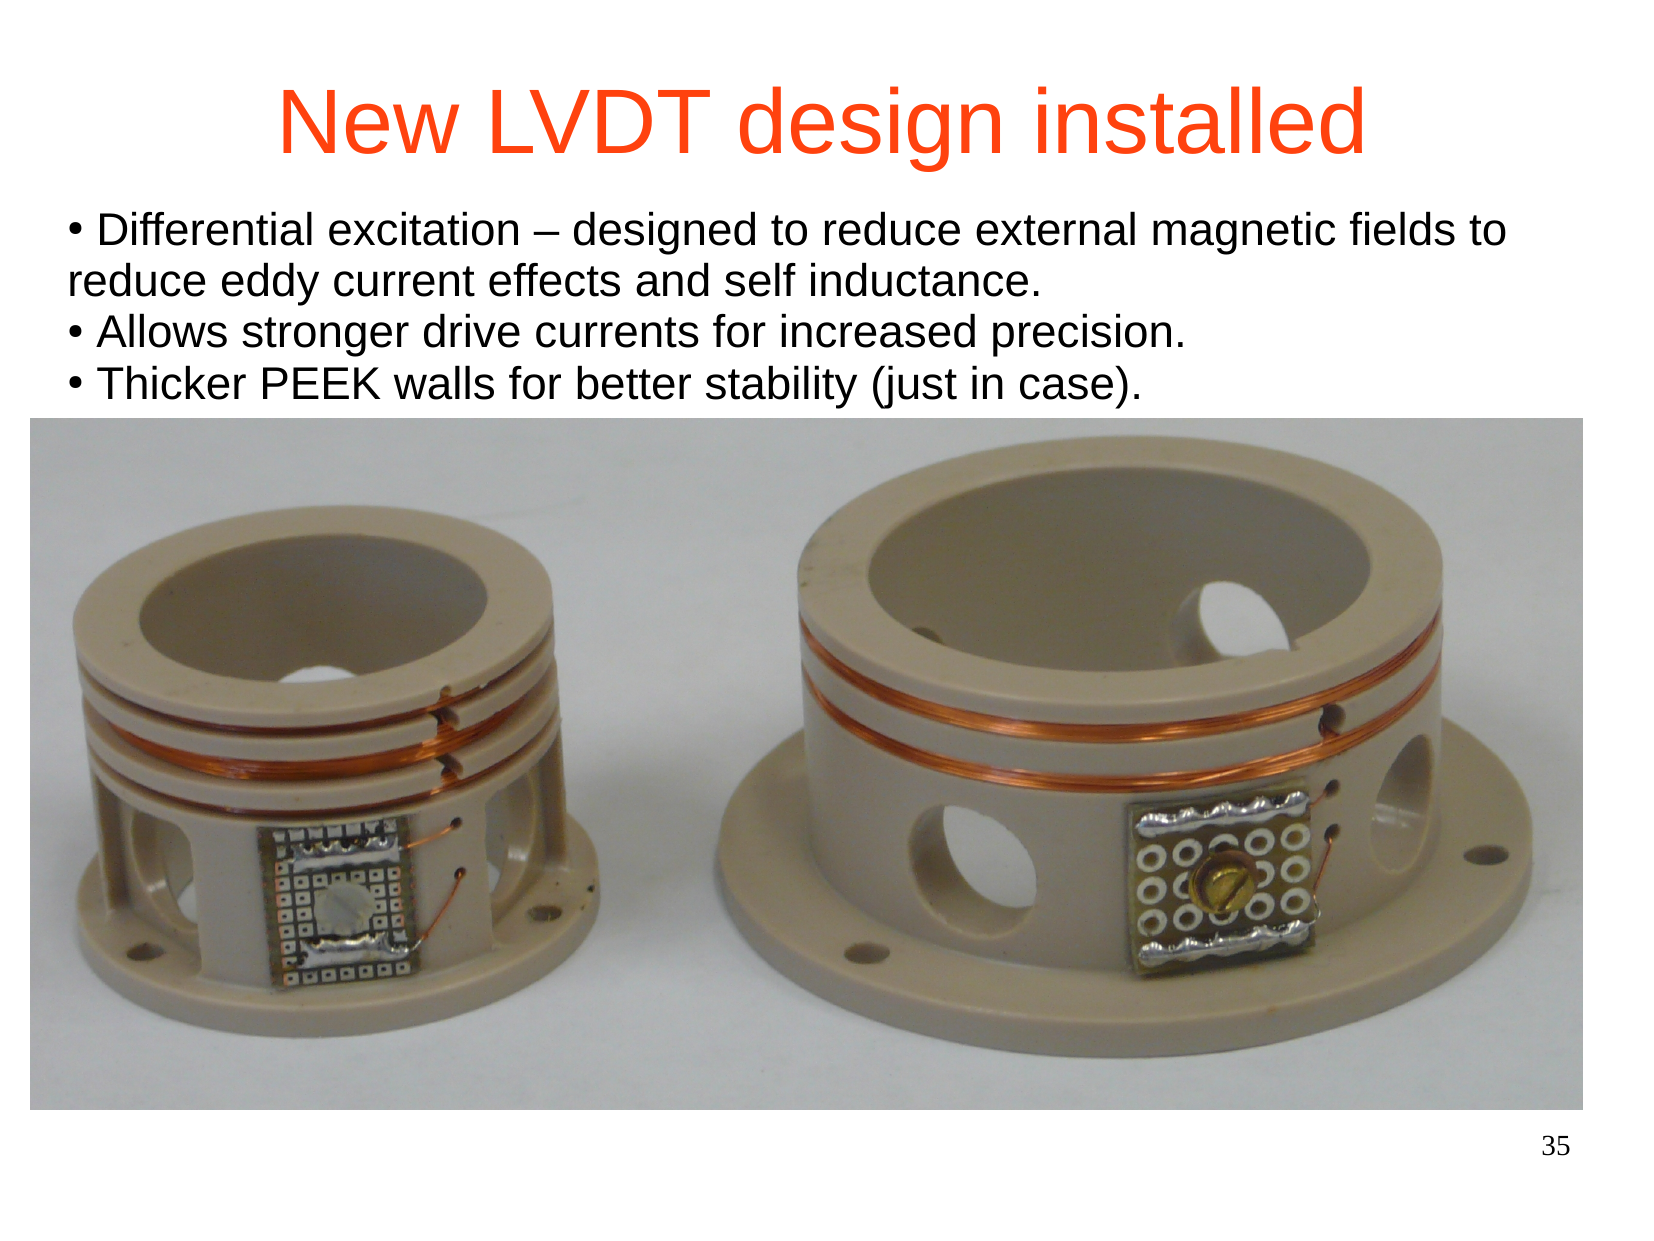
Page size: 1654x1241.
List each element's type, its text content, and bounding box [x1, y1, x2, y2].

picture [30, 418, 1583, 1111]
text_box Differential excitation – designed to reduce external magnetic fields to reduce eddy current effects and self inductance. Allows stronger drive currents for increased precision. Thicker PEEK walls for better stability (just in case). [52, 196, 1568, 417]
title New LVDT design installed [79, 25, 1568, 196]
